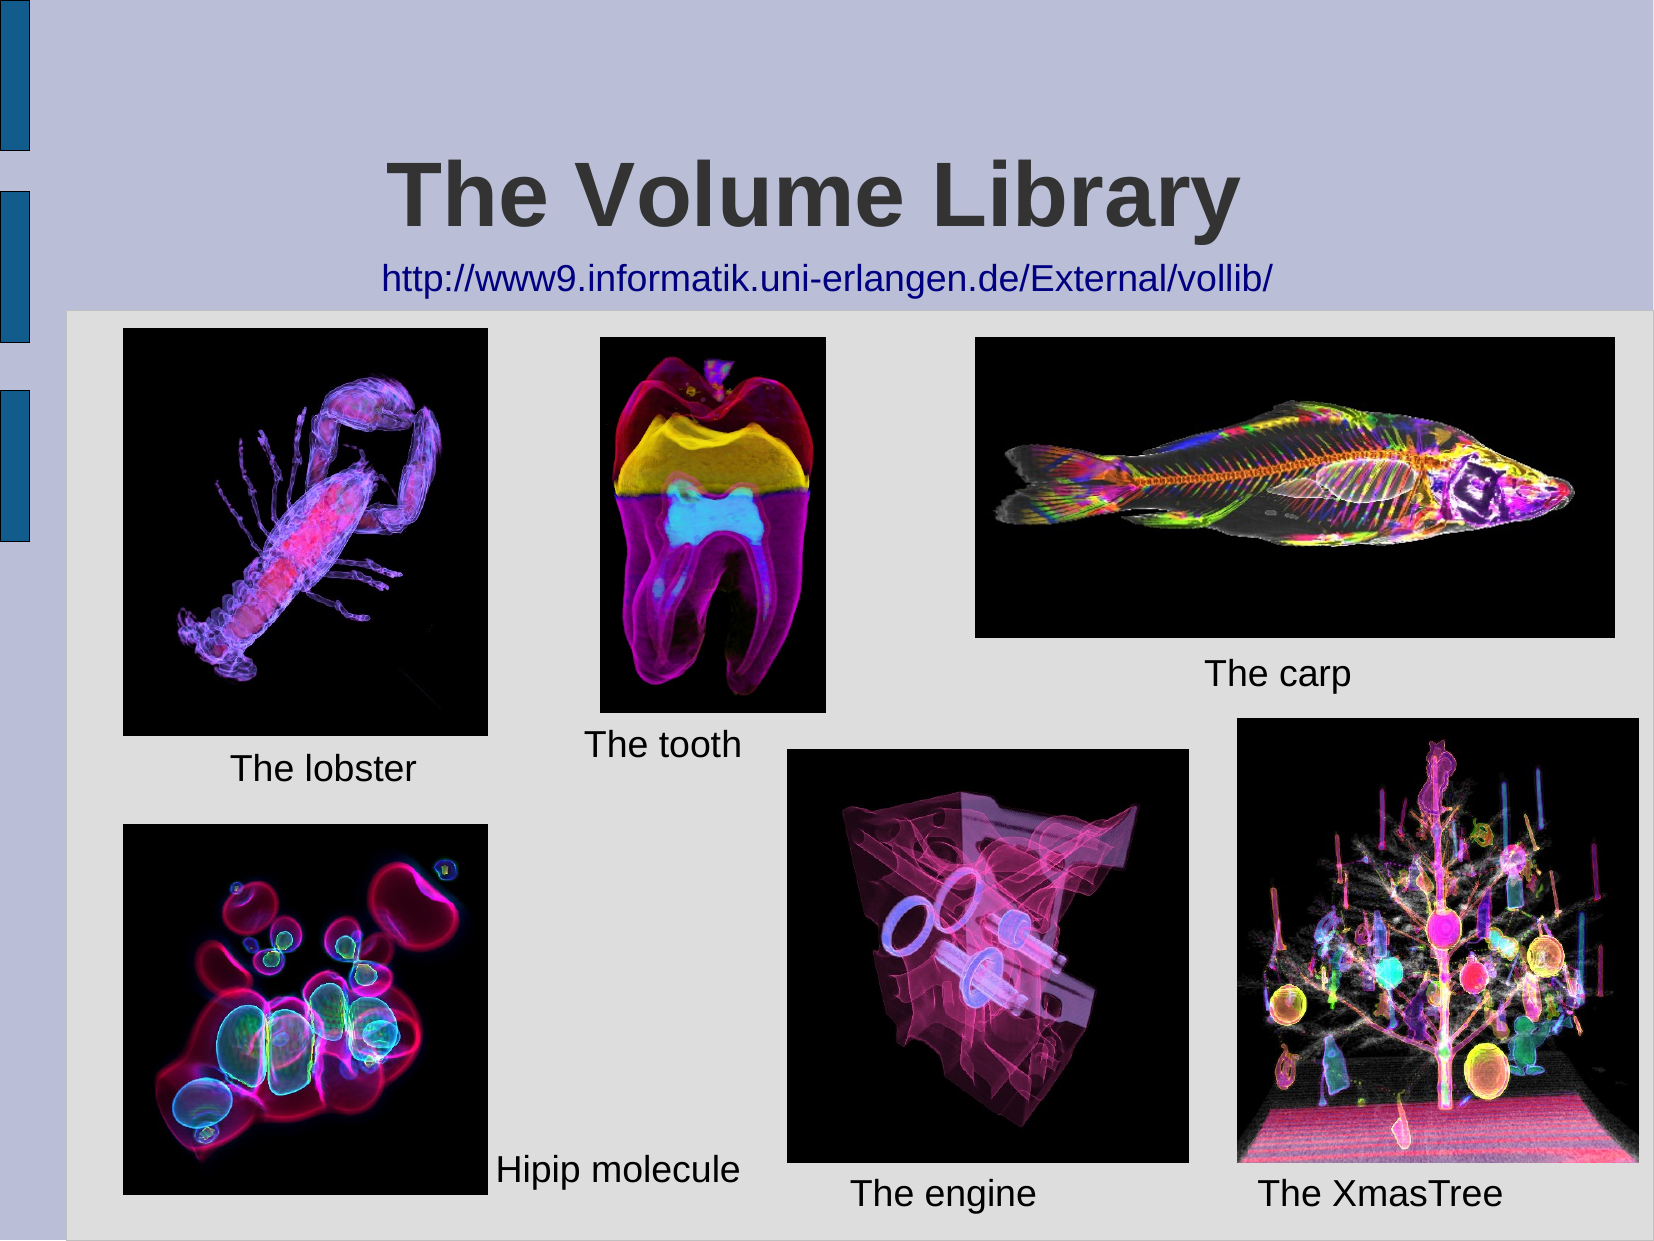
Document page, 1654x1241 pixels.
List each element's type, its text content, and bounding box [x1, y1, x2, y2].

text_box The lobster [214, 739, 432, 797]
text_box Hipip molecule [480, 1141, 756, 1199]
picture [123, 824, 488, 1195]
title The Volume Library [121, 91, 1534, 299]
picture [787, 749, 1189, 1163]
text_box http://www9.informatik.uni-erlangen.de/External/vollib/ [366, 250, 1289, 308]
text_box The tooth [569, 716, 758, 774]
picture [975, 337, 1615, 638]
picture [123, 328, 488, 736]
text_box The XmasTree [1242, 1165, 1519, 1222]
text_box The engine [835, 1165, 1052, 1222]
picture [600, 337, 826, 713]
text_box The carp [1189, 645, 1367, 703]
picture [1237, 718, 1639, 1163]
